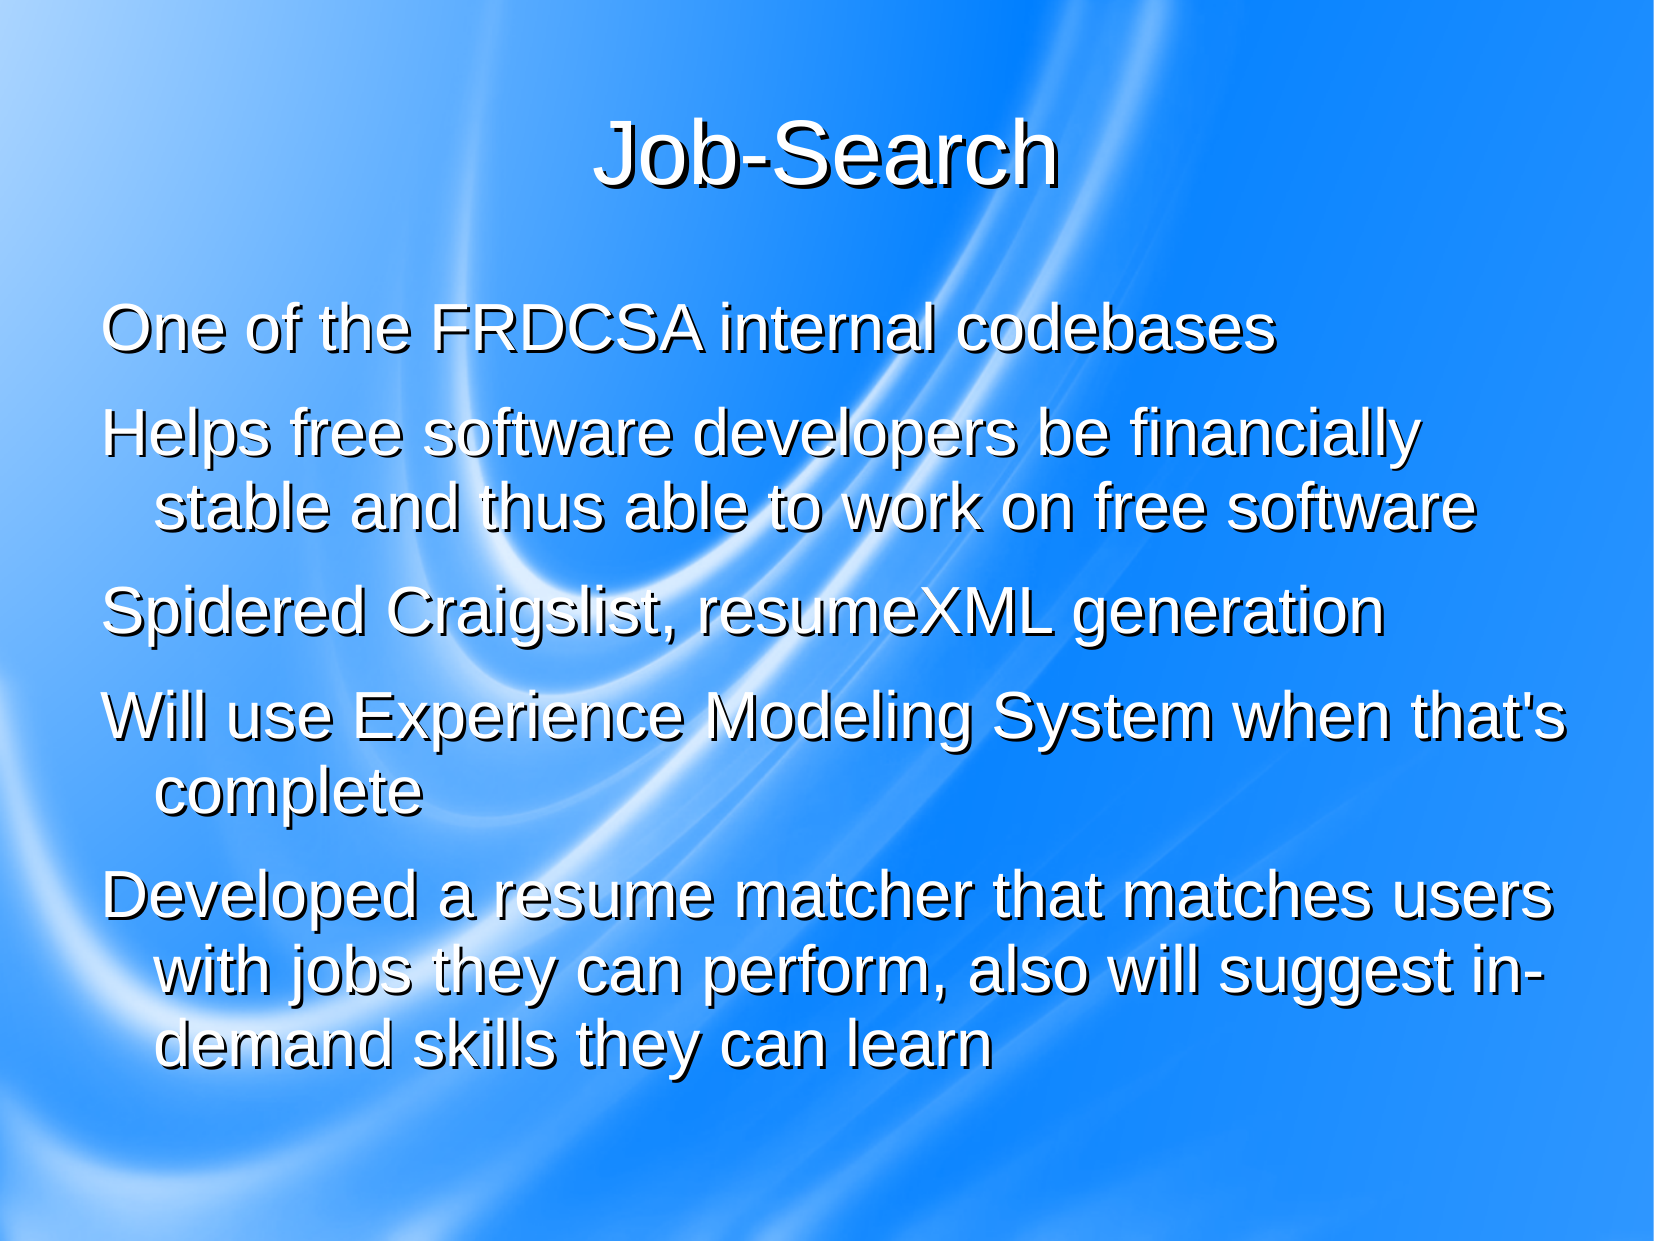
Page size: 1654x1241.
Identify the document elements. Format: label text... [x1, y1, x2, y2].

title Job-Search [82, 56, 1571, 250]
list One of the FRDCSA internal codebases Helps free software developers be financially stable and thus able to work on free software Spidered Craigslist, resumeXML generation Will use Experience Modeling System when that's complete Developed a resume matcher that matches users with jobs they can perform, also will suggest in-demand skills they can learn [82, 290, 1571, 1156]
picture [0, 0, 1654, 1241]
